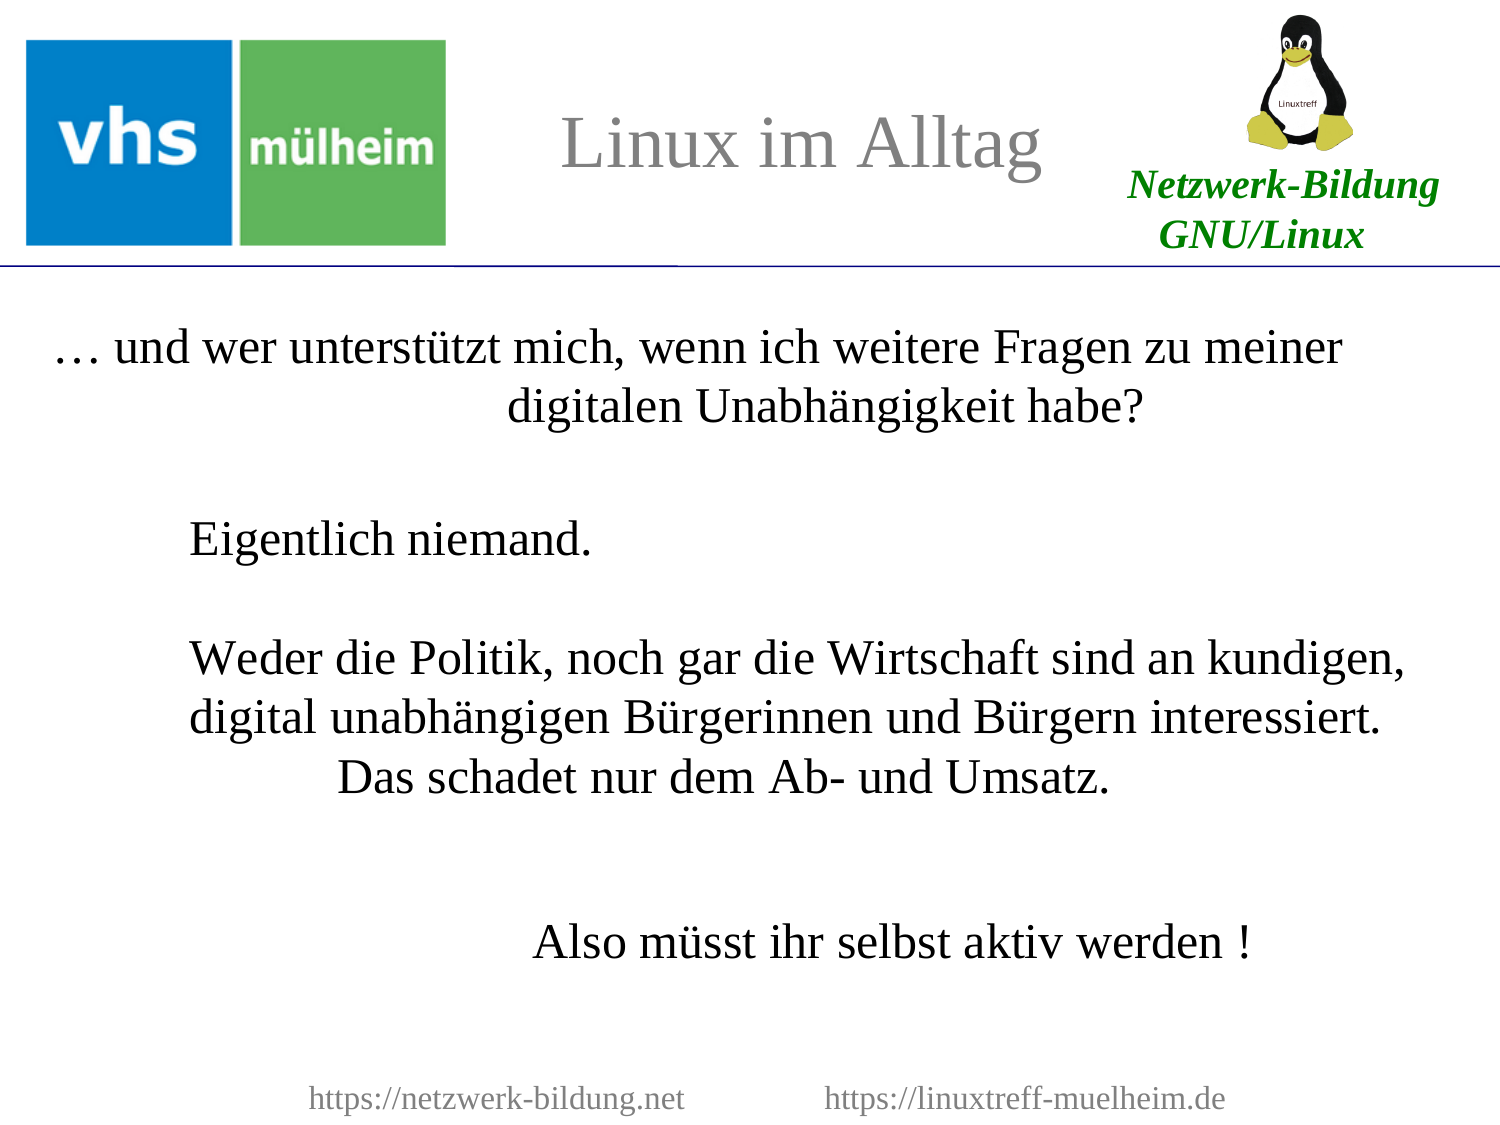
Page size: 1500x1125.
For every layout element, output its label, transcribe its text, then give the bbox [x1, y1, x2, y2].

text_box Linux im Alltag [525, 88, 1079, 195]
text_box … und wer unterstützt mich, wenn ich weitere Fragen zu meiner digitalen Unabhängigkeit habe? [29, 308, 1476, 443]
text_box Also müsst ihr selbst aktiv werden ! [517, 904, 1269, 986]
text_box Eigentlich niemand. Weder die Politik, noch gar die Wirtschaft sind an kundigen, digital unabhängigen Bürgerinnen und Bürgern interessiert. Das schadet nur dem Ab- und Umsatz. [175, 500, 1433, 813]
text_box https://netzwerk-bildung.net https://linuxtreff-muelheim.de [34, 1070, 1500, 1125]
picture [1246, 13, 1353, 152]
picture [14, 32, 461, 254]
text_box Netzwerk-Bildung GNU/Linux [1112, 151, 1467, 267]
